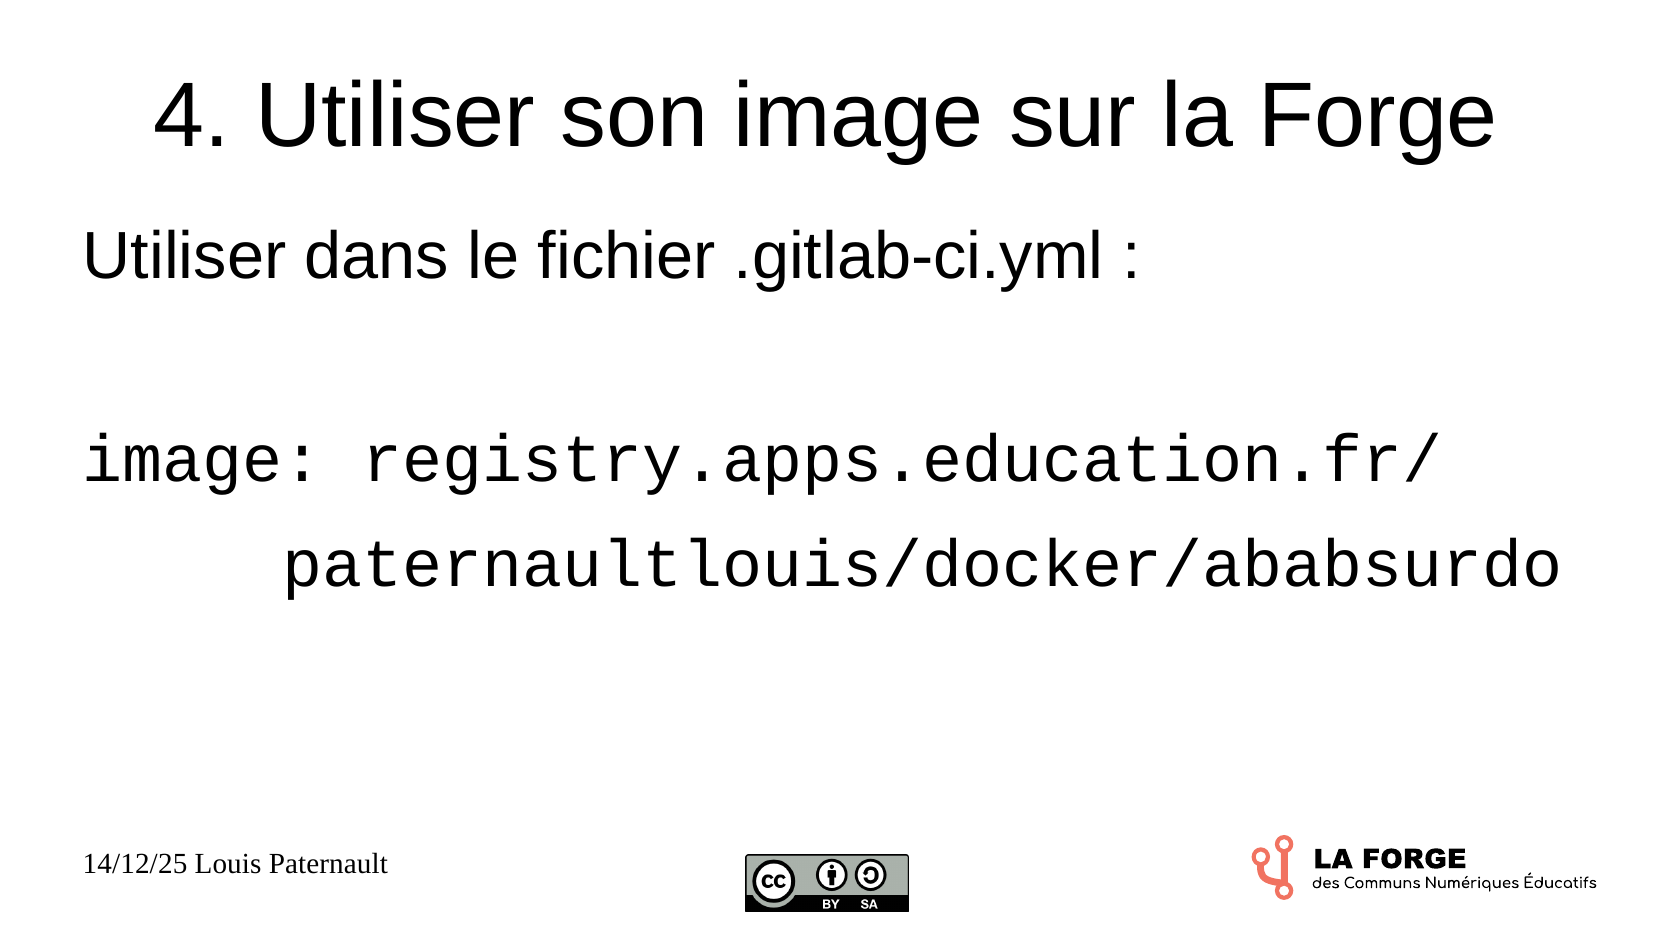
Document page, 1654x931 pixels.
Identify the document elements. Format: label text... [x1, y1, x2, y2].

title 4. Utiliser son image sur la Forge [82, 37, 1571, 193]
picture [745, 854, 909, 912]
list Utiliser dans le fichier .gitlab-ci.yml : image: registry.apps.education.fr/ paternaultlouis/docker/ababsurdo [82, 217, 1571, 758]
